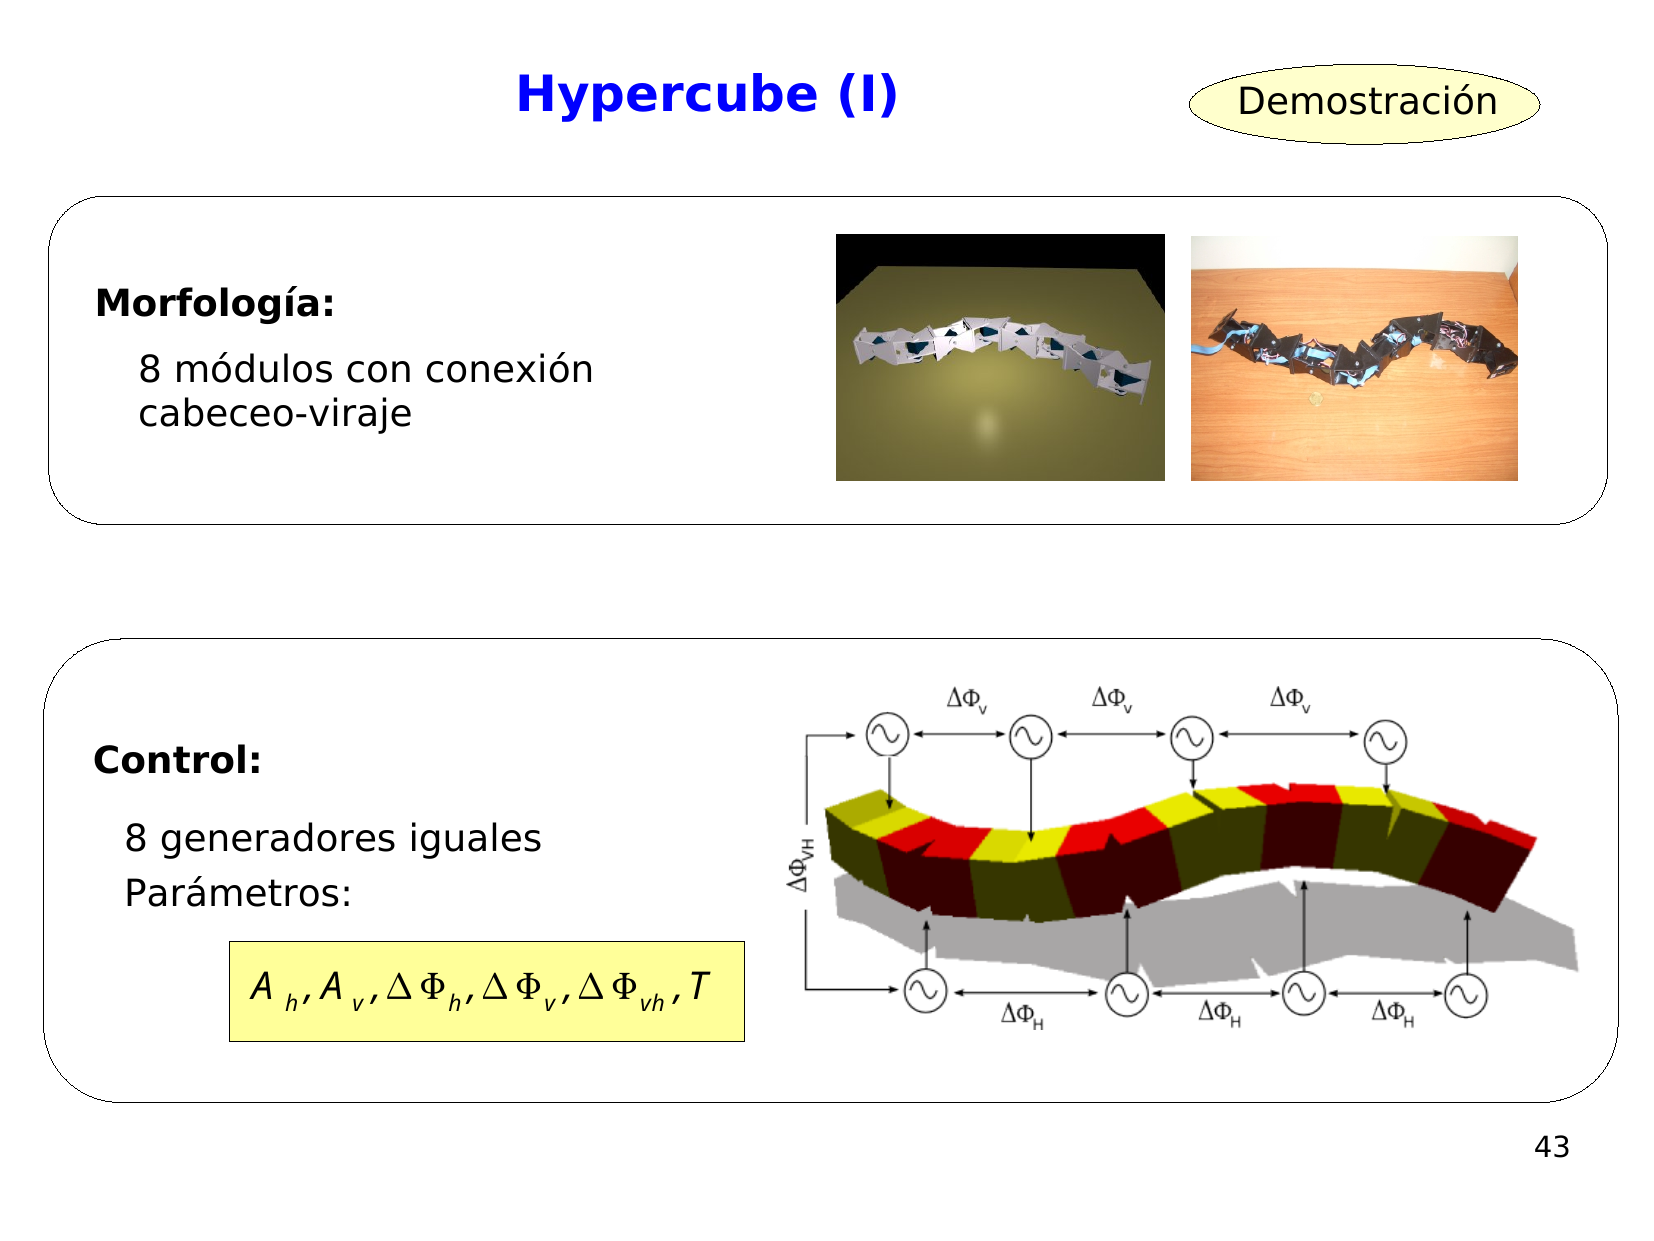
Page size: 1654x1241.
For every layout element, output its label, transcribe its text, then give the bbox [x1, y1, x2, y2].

chart [242, 963, 721, 1018]
text_box [1261, 64, 1469, 72]
text_box Hypercube (I) [500, 57, 916, 131]
text_box 8 generadores iguales Parámetros: [97, 809, 771, 923]
text_box Control: [66, 730, 291, 790]
picture [836, 234, 1165, 481]
text_box Morfología: [67, 274, 378, 333]
picture [786, 686, 1603, 1030]
text_box [229, 941, 745, 1042]
text_box Demostración [1222, 72, 1514, 132]
text_box 8 módulos con conexión cabeceo-viraje [123, 340, 665, 443]
text_box [1238, 132, 1491, 145]
text_box [1189, 81, 1222, 128]
text_box [1514, 83, 1541, 126]
picture [1191, 236, 1518, 481]
